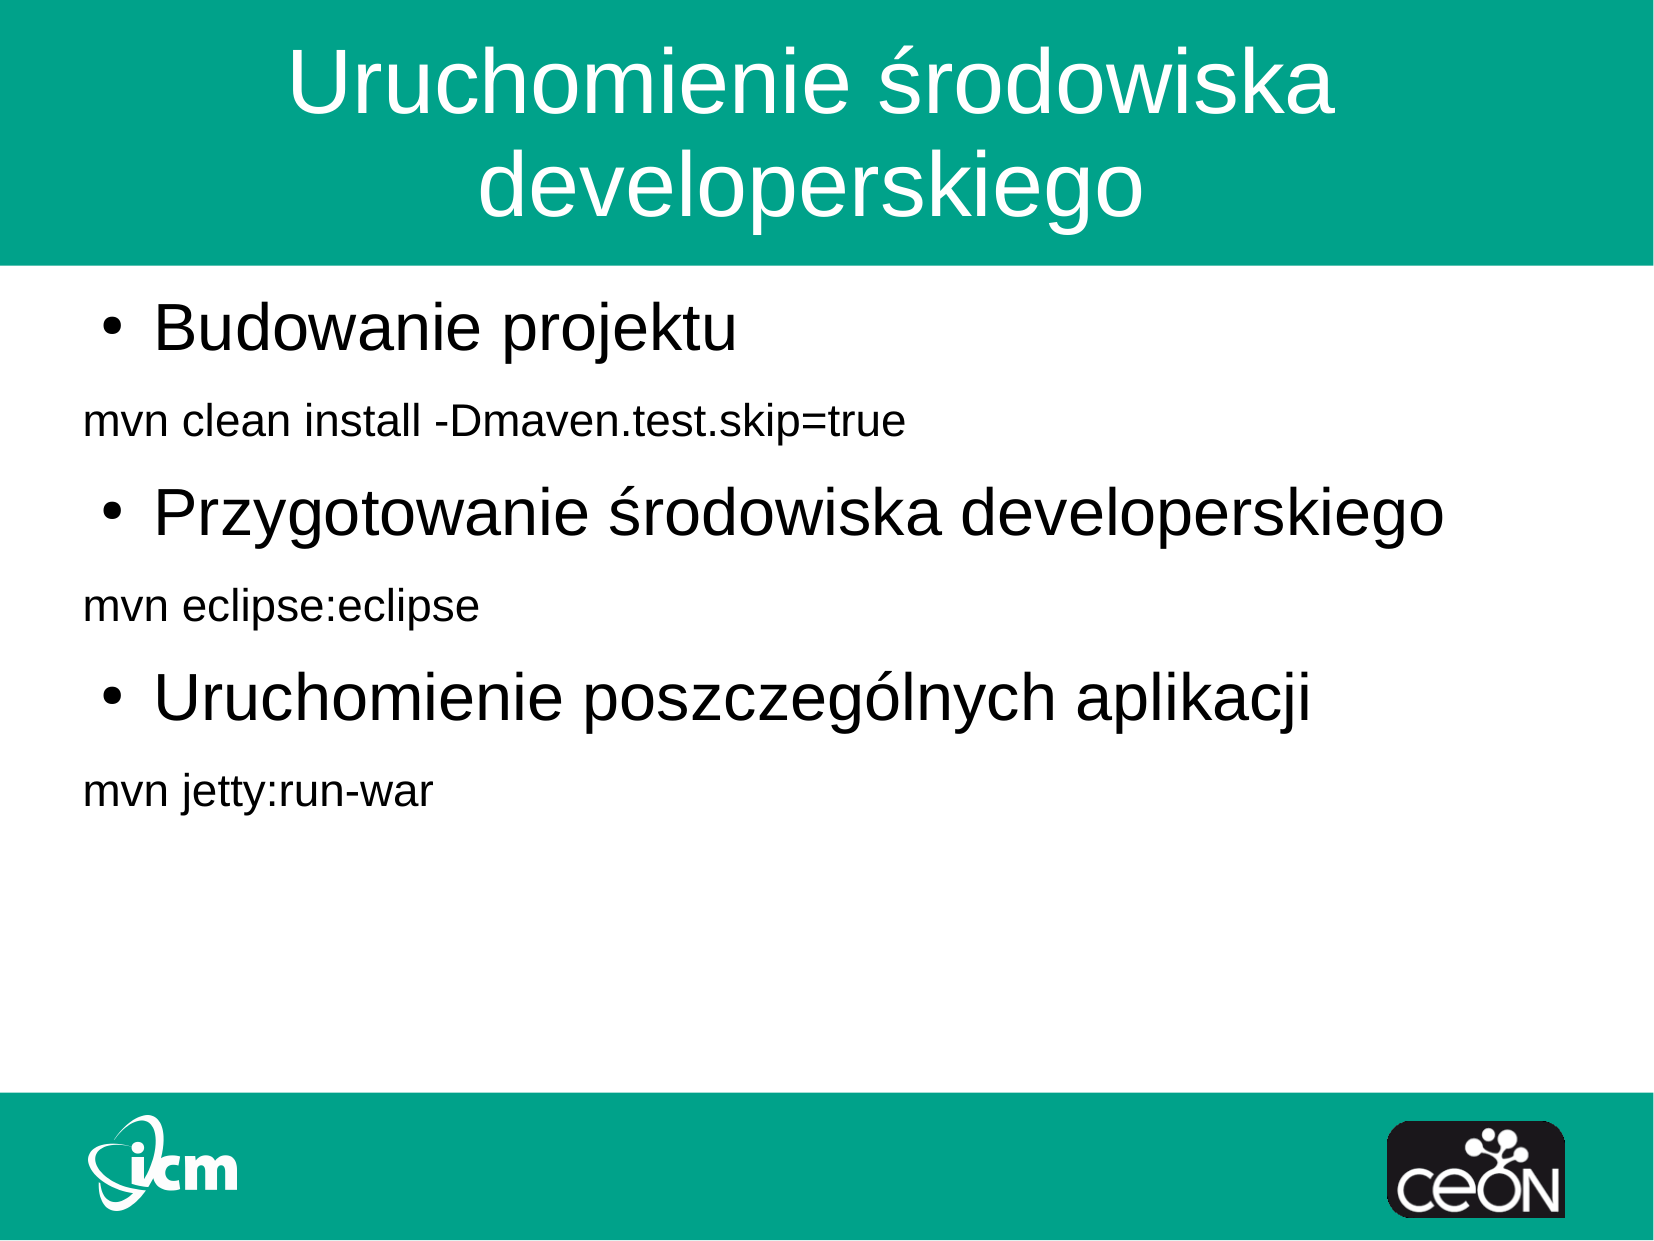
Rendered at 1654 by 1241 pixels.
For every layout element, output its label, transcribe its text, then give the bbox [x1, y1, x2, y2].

list Budowanie projektu mvn clean install -Dmaven.test.skip=true Przygotowanie środowiska developerskiego mvn eclipse:eclipse Uruchomienie poszczególnych aplikacji mvn jetty:run-war [82, 290, 1571, 1109]
picture [1387, 1121, 1565, 1218]
picture [88, 1115, 237, 1211]
title Uruchomienie środowiska developerskiego [59, 29, 1565, 237]
